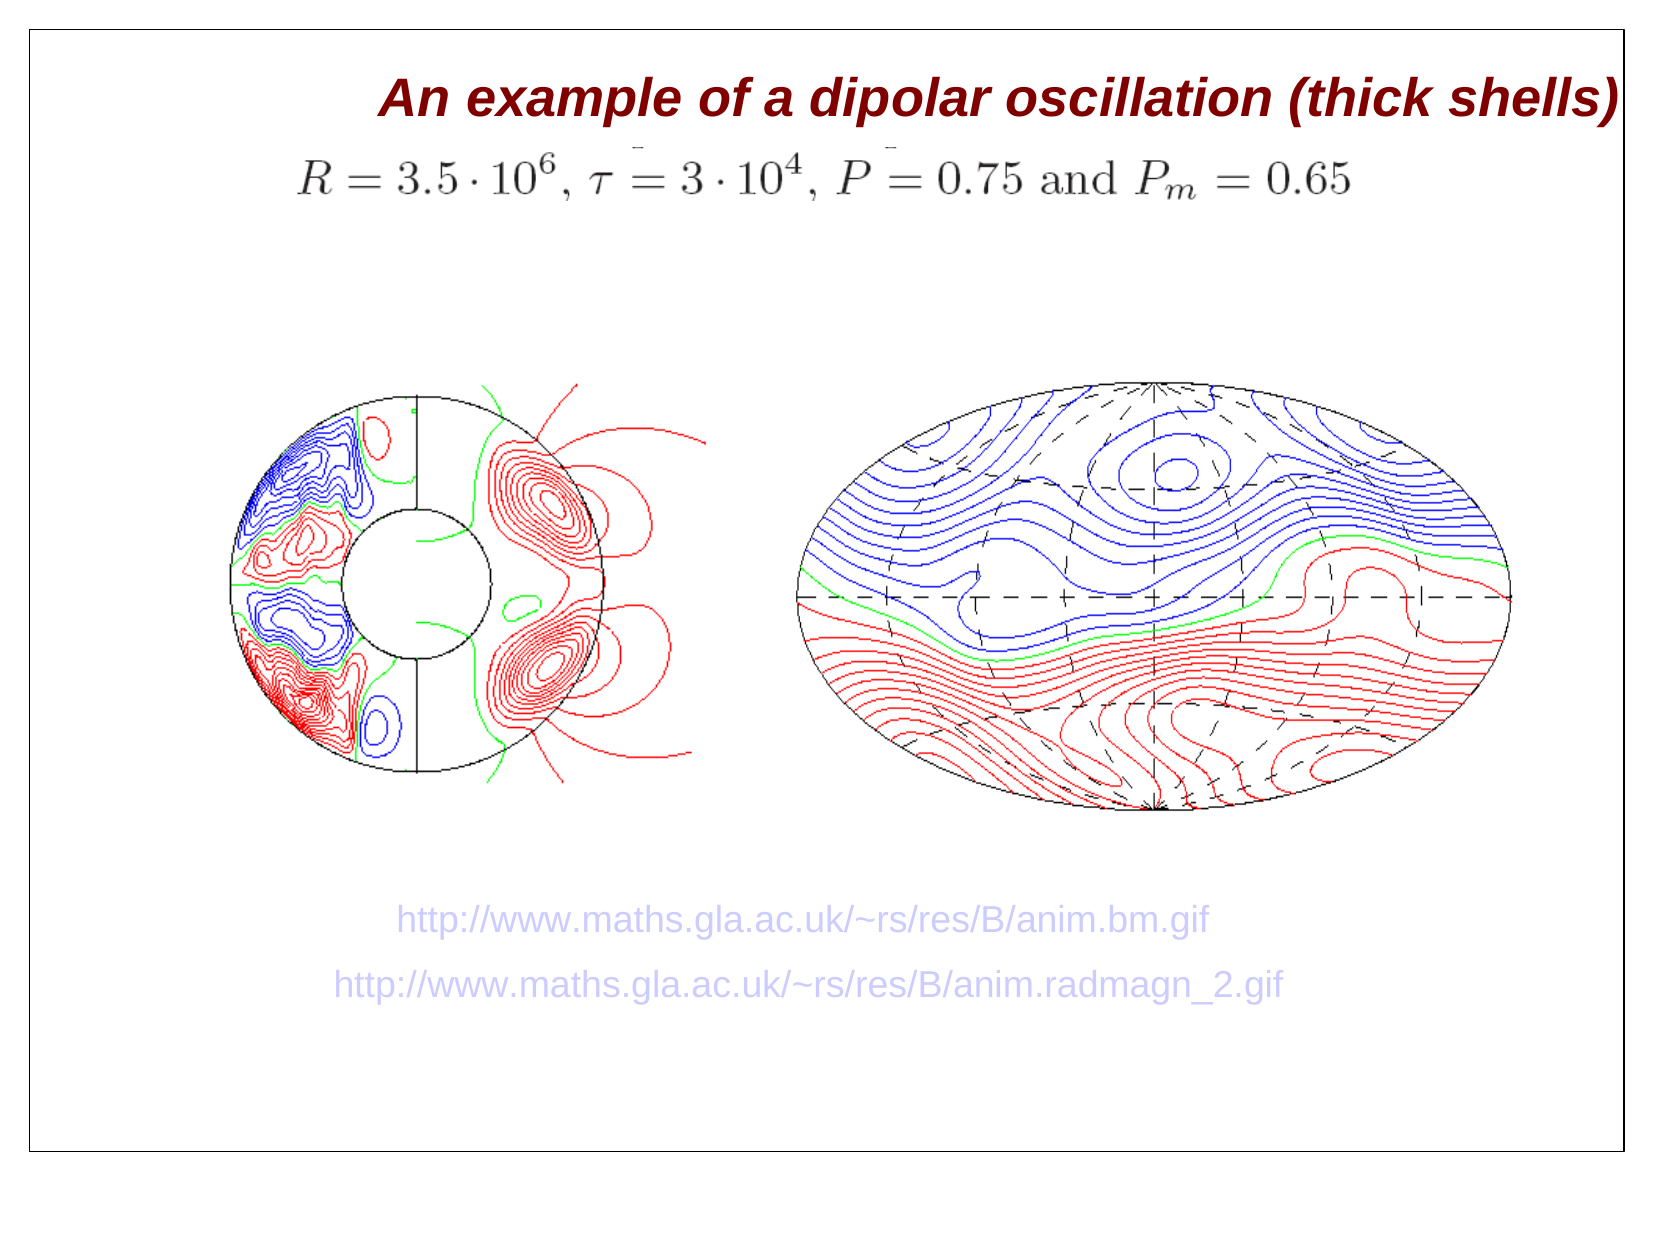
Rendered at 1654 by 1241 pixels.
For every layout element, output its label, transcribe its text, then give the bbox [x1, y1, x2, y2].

picture [287, 147, 1351, 201]
text_box An example of a dipolar oscillation (thick shells) [364, 56, 1290, 147]
text_box http://www.maths.gla.ac.uk/~rs/res/B/anim.radmagn_2.gif [318, 954, 1300, 1025]
picture [111, 265, 739, 893]
picture [785, 291, 1536, 892]
text_box http://www.maths.gla.ac.uk/~rs/res/B/anim.bm.gif [381, 889, 1226, 954]
